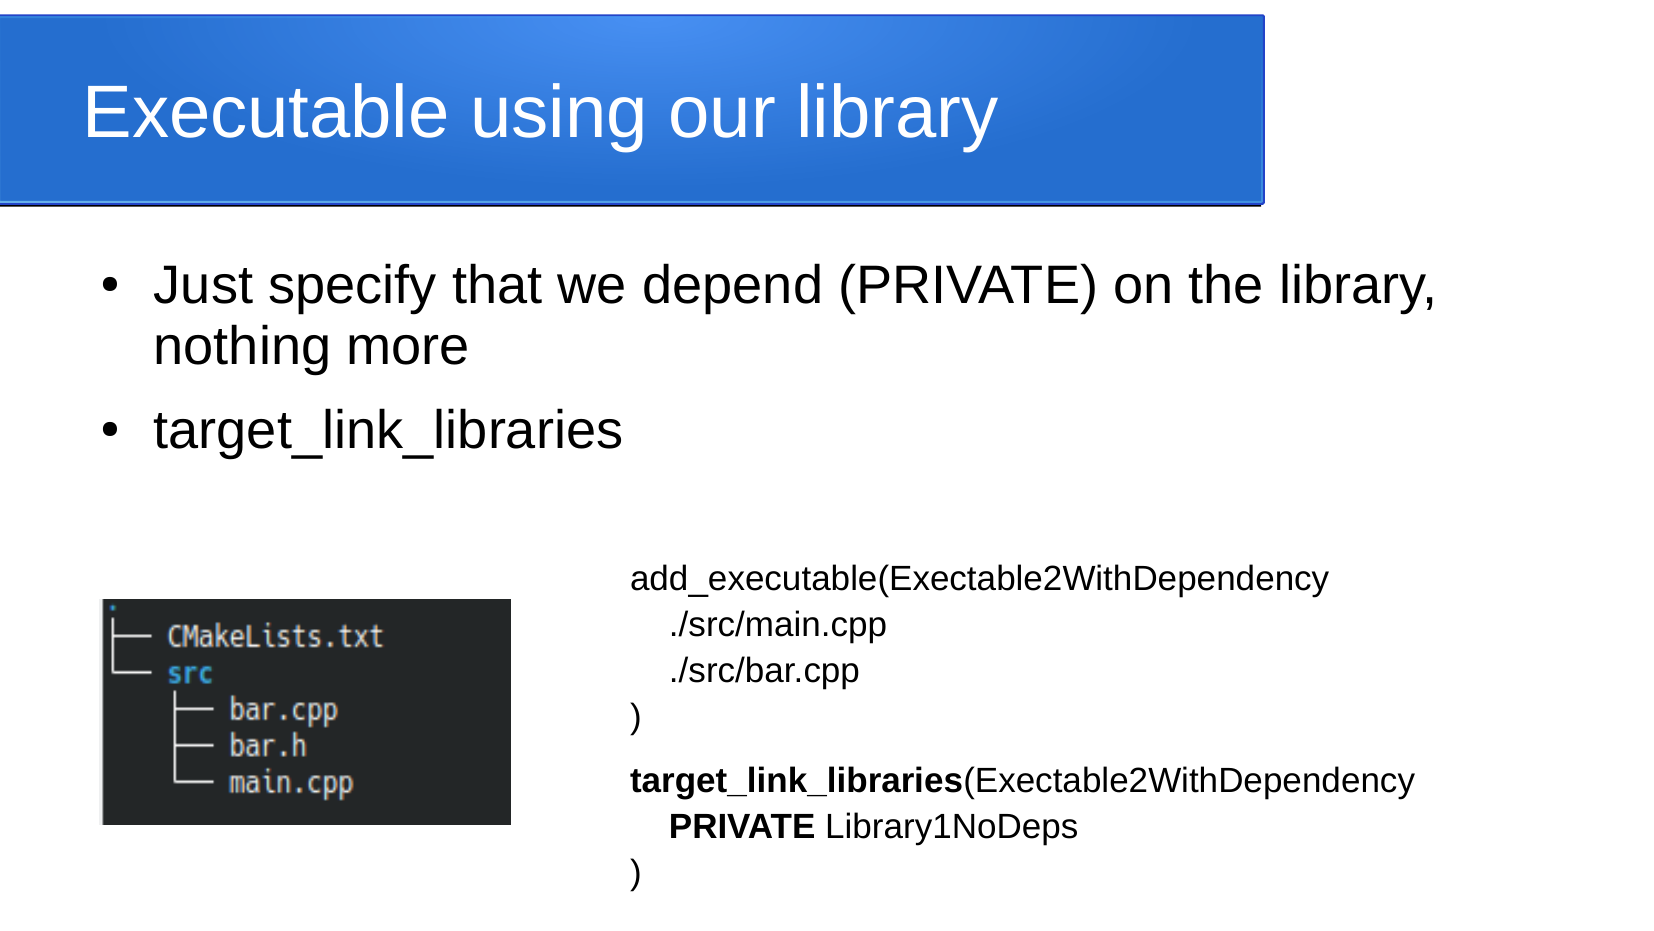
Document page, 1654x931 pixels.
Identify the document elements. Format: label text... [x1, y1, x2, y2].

picture [99, 599, 511, 826]
list add_executable(Exectable2WithDependency ./src/main.cpp ./src/bar.cpp ) target_link_libraries(Exectable2WithDependency PRIVATE Library1NoDeps ) [630, 540, 1576, 901]
list Just specify that we depend (PRIVATE) on the library, nothing more target_link_libraries [82, 255, 1591, 916]
title Executable using our library [82, 35, 1235, 189]
